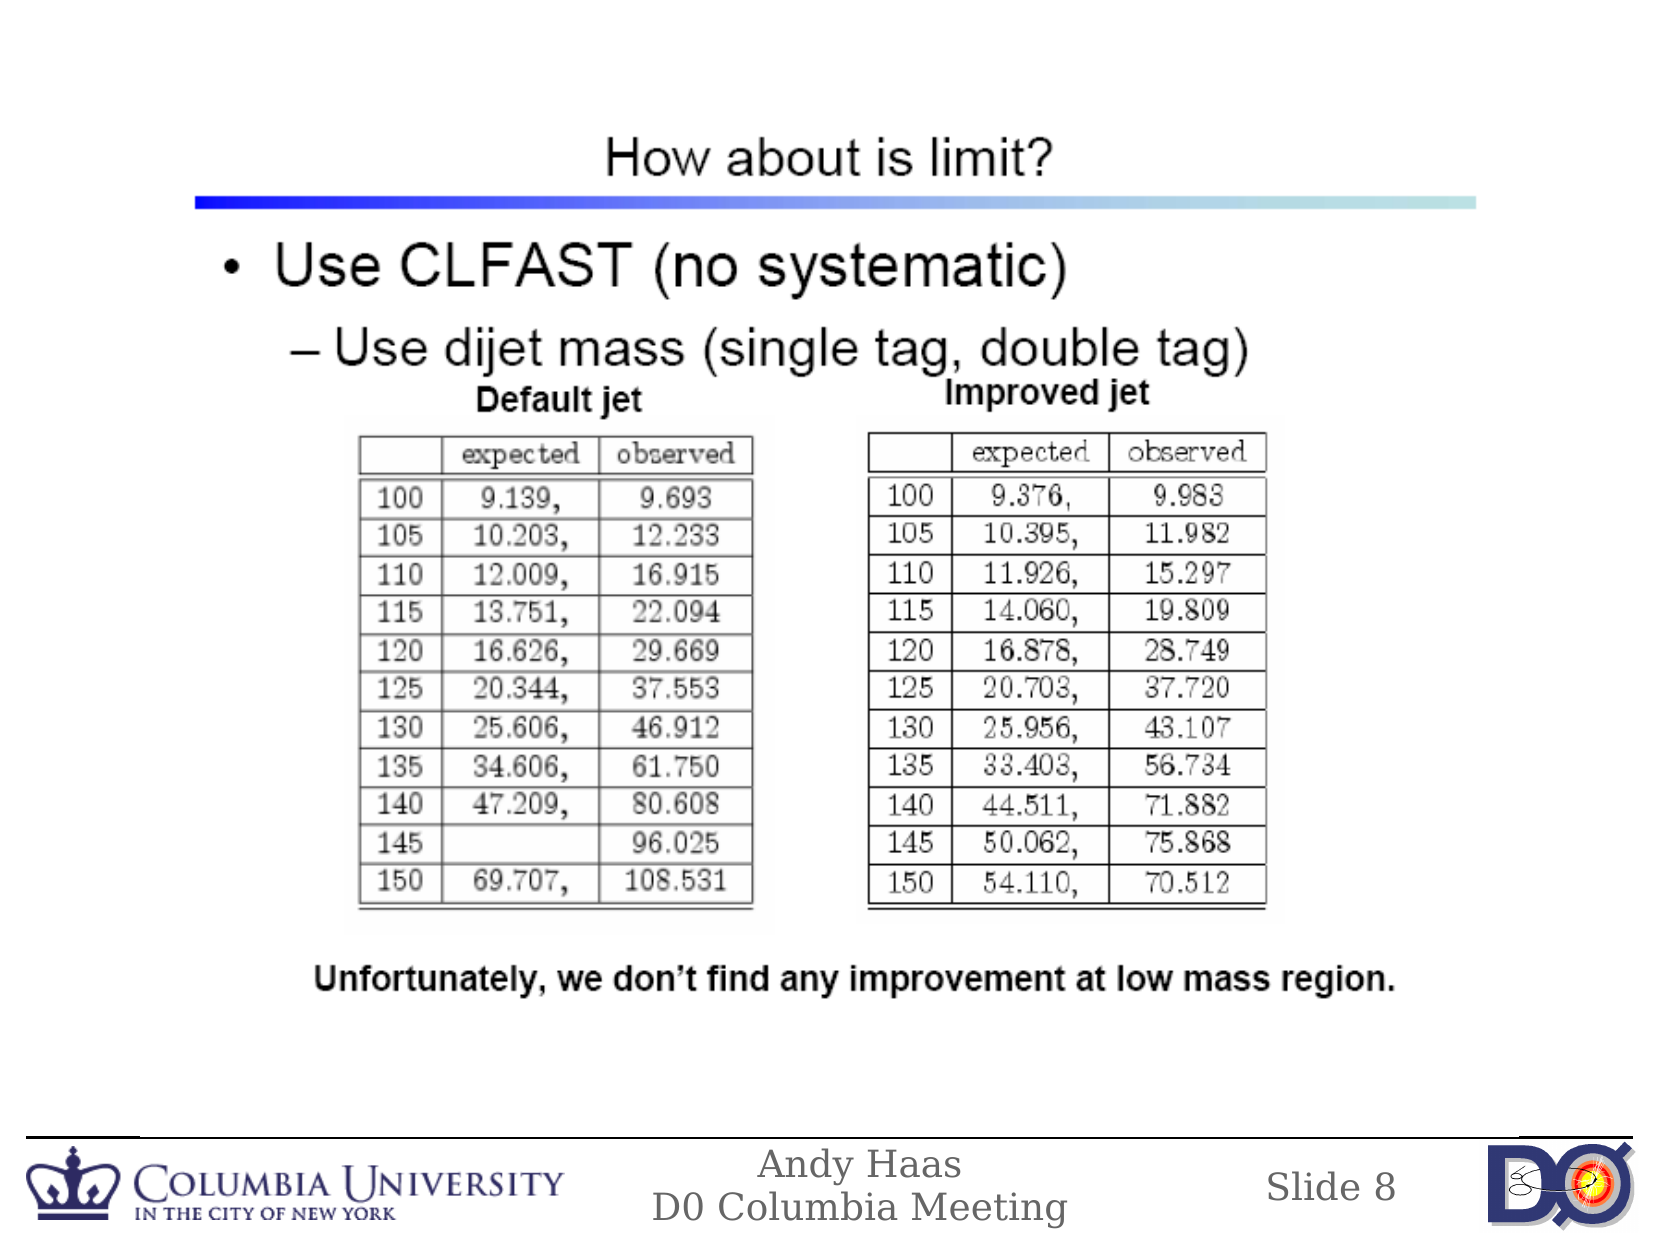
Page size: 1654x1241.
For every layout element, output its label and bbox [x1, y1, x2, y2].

picture [1479, 1140, 1639, 1233]
picture [26, 1146, 565, 1220]
picture [140, 108, 1519, 1137]
